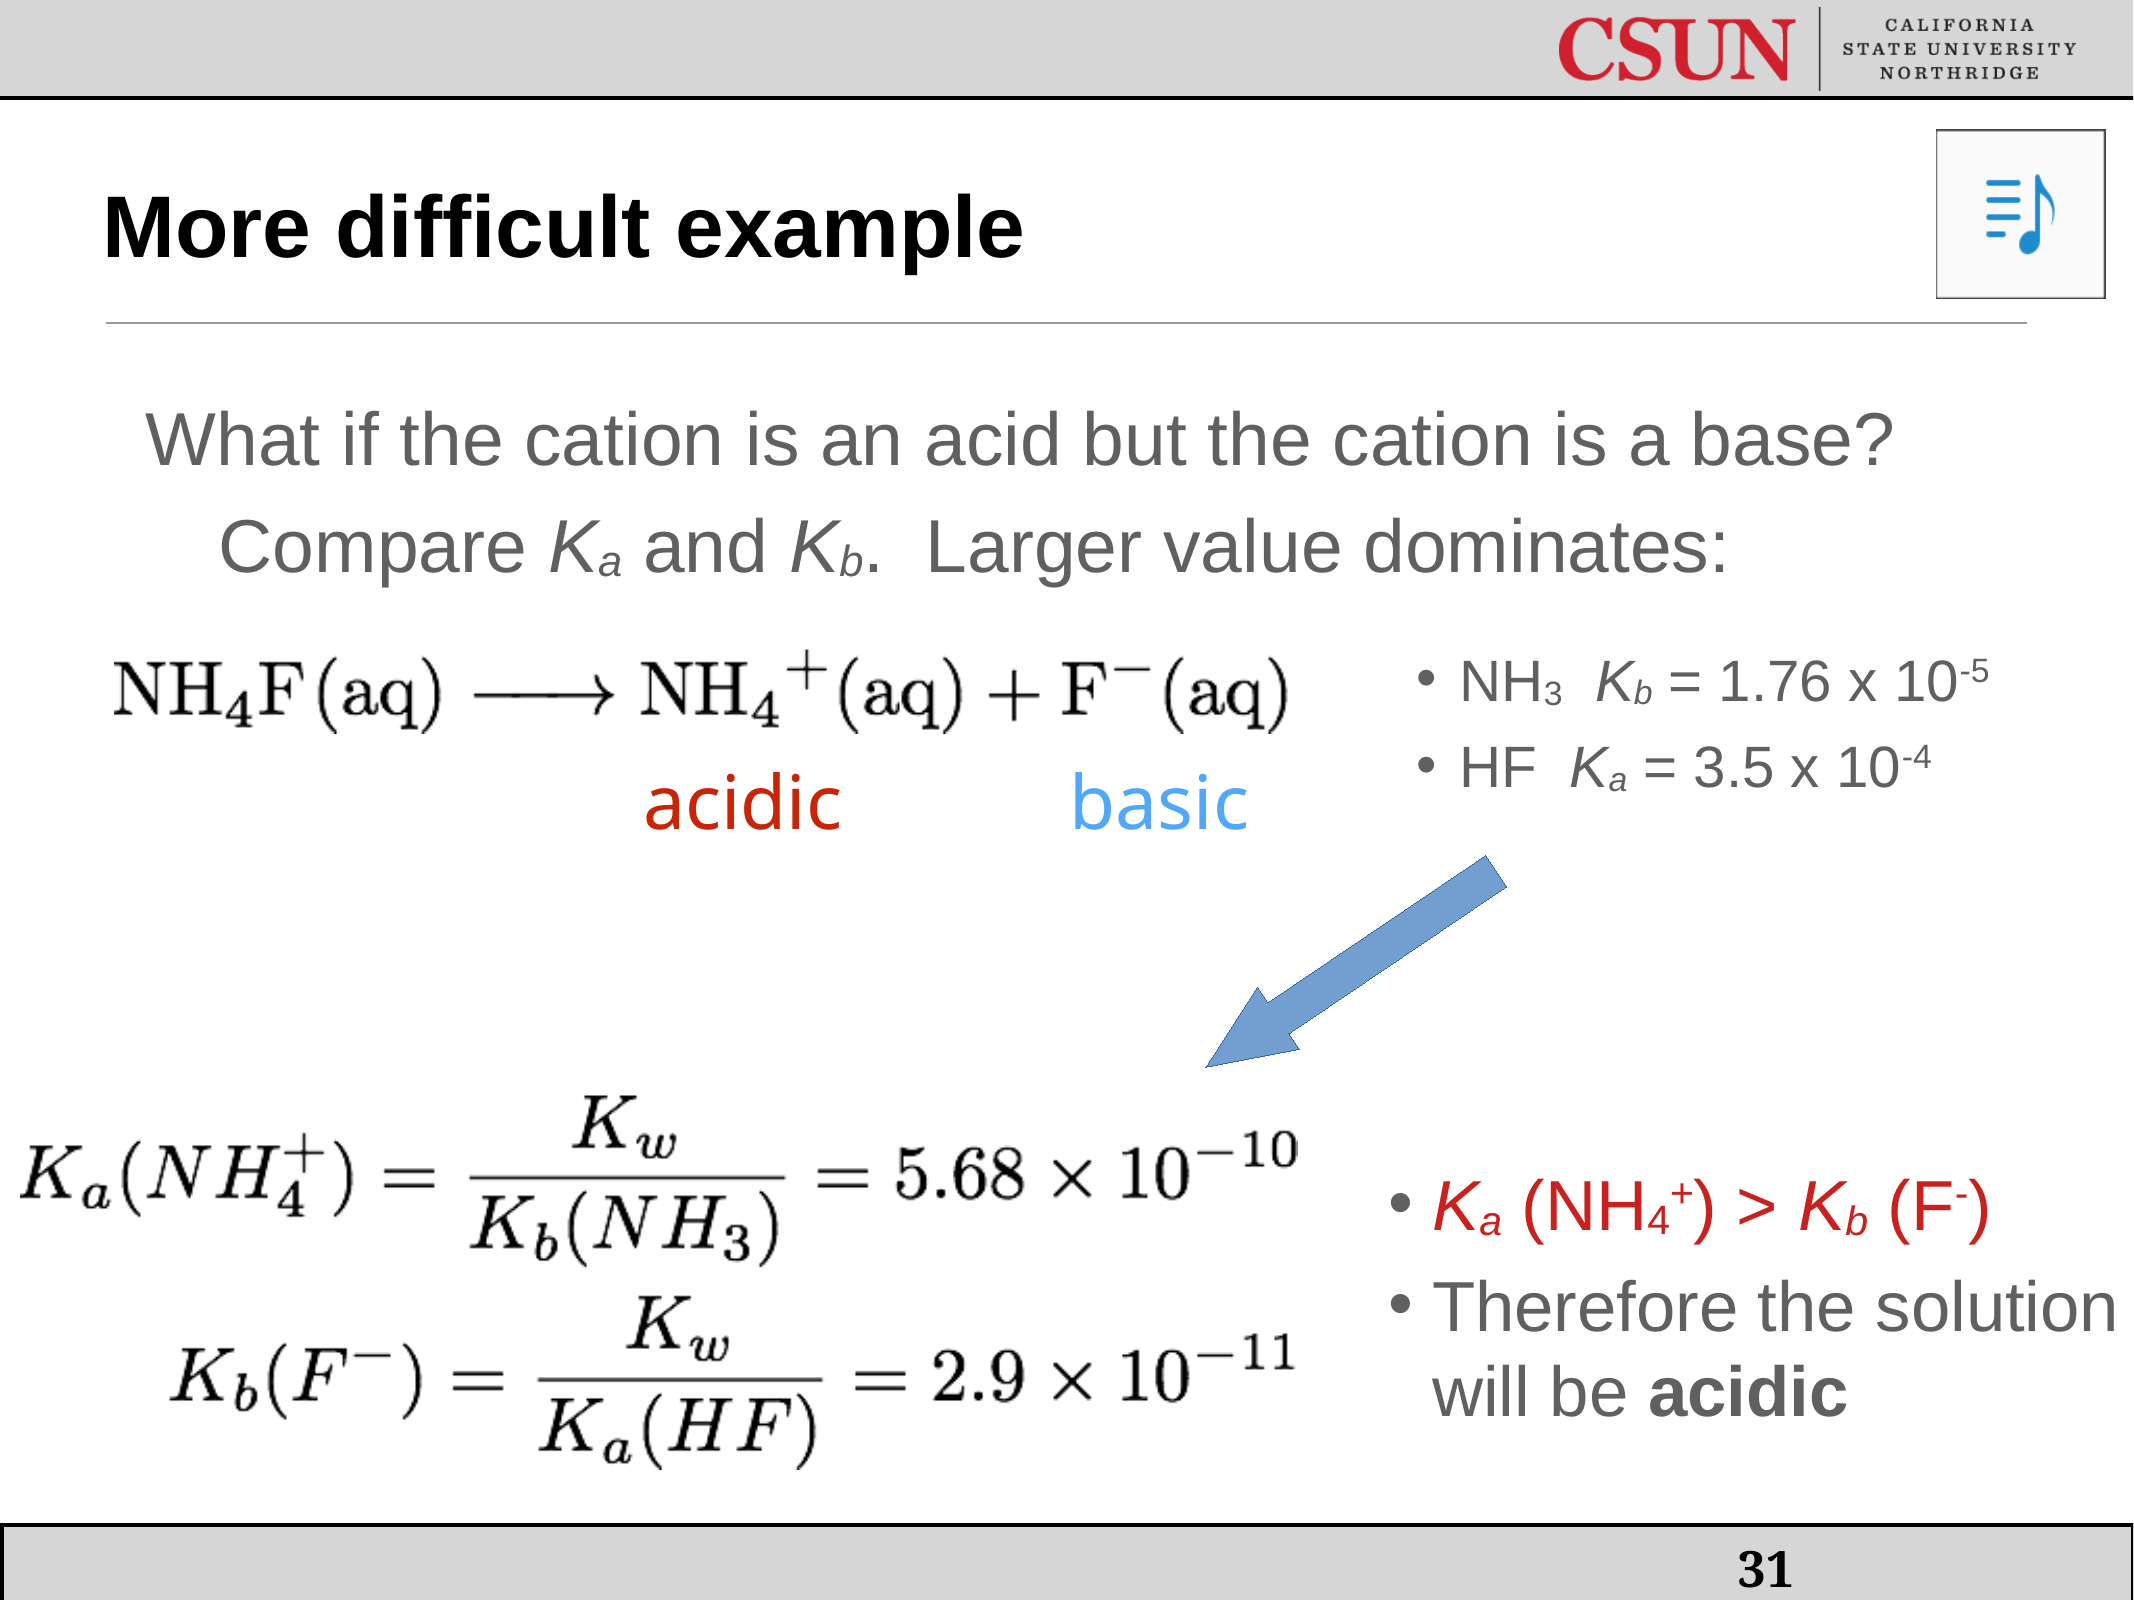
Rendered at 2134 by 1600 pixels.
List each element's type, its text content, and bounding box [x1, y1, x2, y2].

text_box Ka (NH4+) > Kb (F-) Therefore the solution will be acidic [1380, 1151, 2134, 1491]
list What if the cation is an acid but the cation is a base? Compare Ka and Kb. Larger value dominates: [93, 382, 2040, 782]
text_box basic [1061, 746, 1258, 854]
picture [1559, 7, 2076, 91]
text_box acidic [635, 746, 851, 854]
picture [114, 648, 1290, 734]
text_box NH3 Kb = 1.76 x 10-5 HF Ka = 3.5 x 10-4 [1407, 634, 2134, 853]
text_box [1935, 128, 2107, 301]
picture [20, 1094, 1298, 1470]
text_box [1205, 855, 1507, 1068]
title More difficult example [93, 104, 2040, 284]
